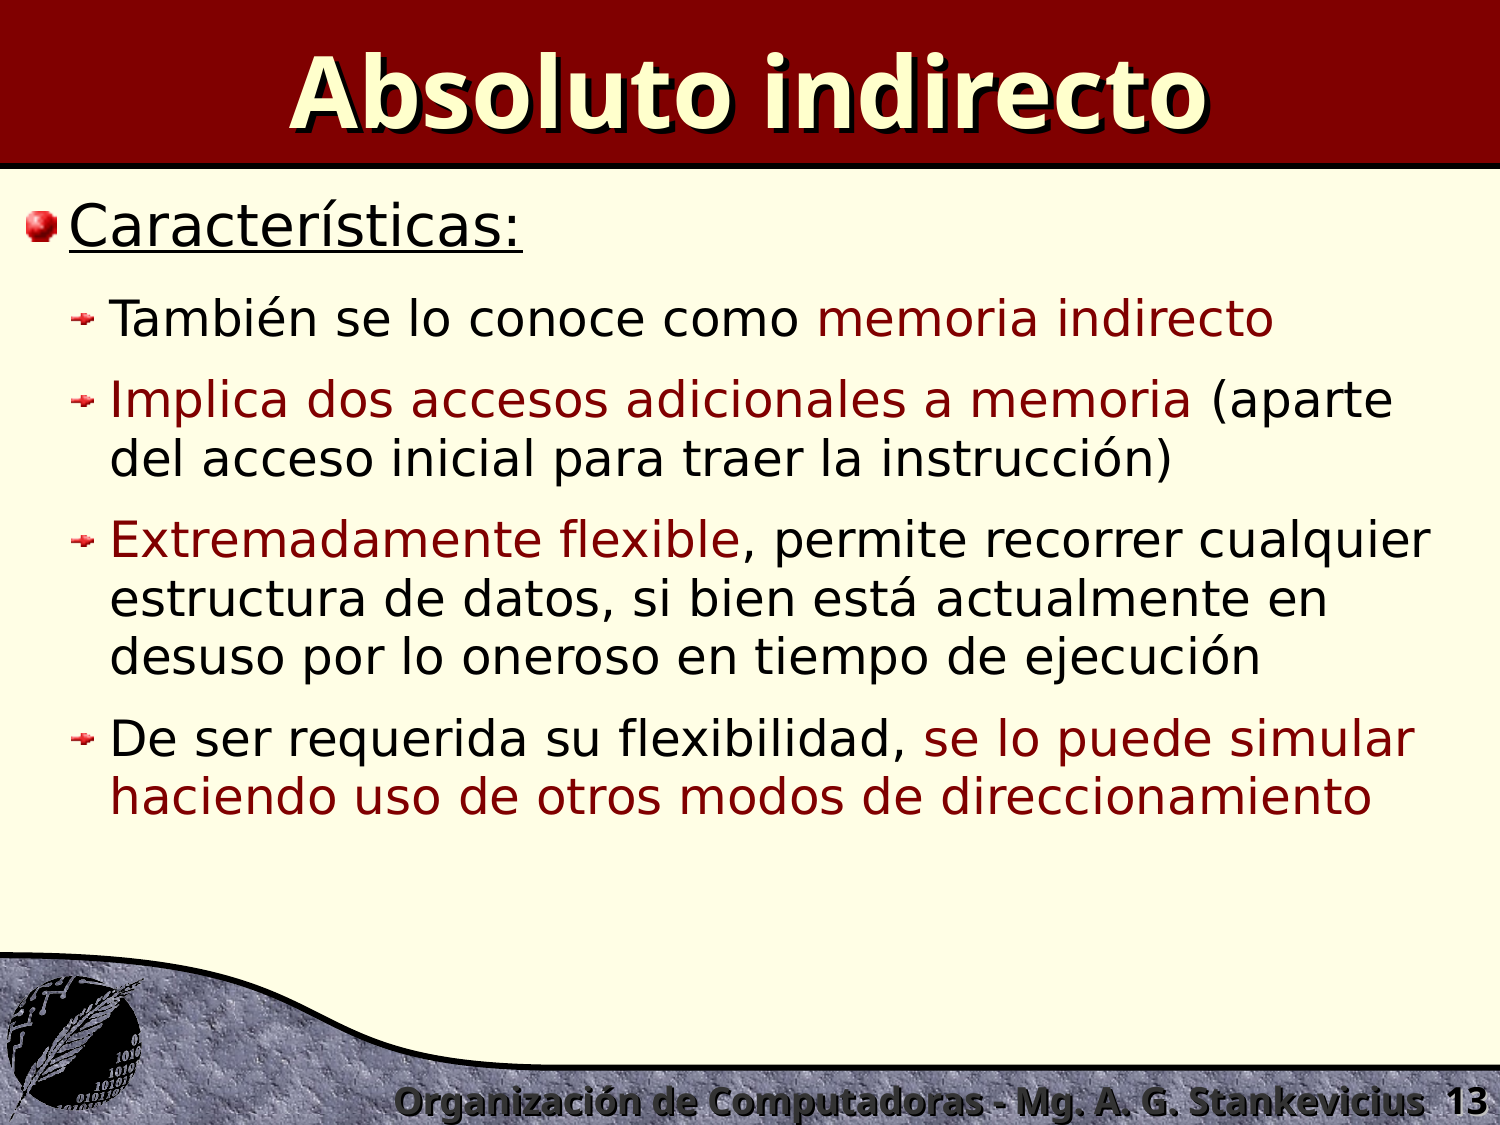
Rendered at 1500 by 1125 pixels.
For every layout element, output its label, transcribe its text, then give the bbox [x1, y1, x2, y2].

picture [802, 1100, 806, 1110]
title Absoluto indirecto [15, 5, 1485, 160]
picture [1058, 1100, 1065, 1110]
picture [0, 959, 1500, 1125]
picture [448, 1100, 455, 1110]
list Características: También se lo conoce como memoria indirecto Implica dos accesos adicionales a memoria (aparte del acceso inicial para traer la instrucción) Extremadamente flexible, permite recorrer cualquier estructura de datos, si bien está actualmente en desuso por lo oneroso en tiempo de ejecución De ser requerida su flexibilidad, se lo puede simular haciendo uso de otros modos de direccionamiento [11, 192, 1486, 935]
